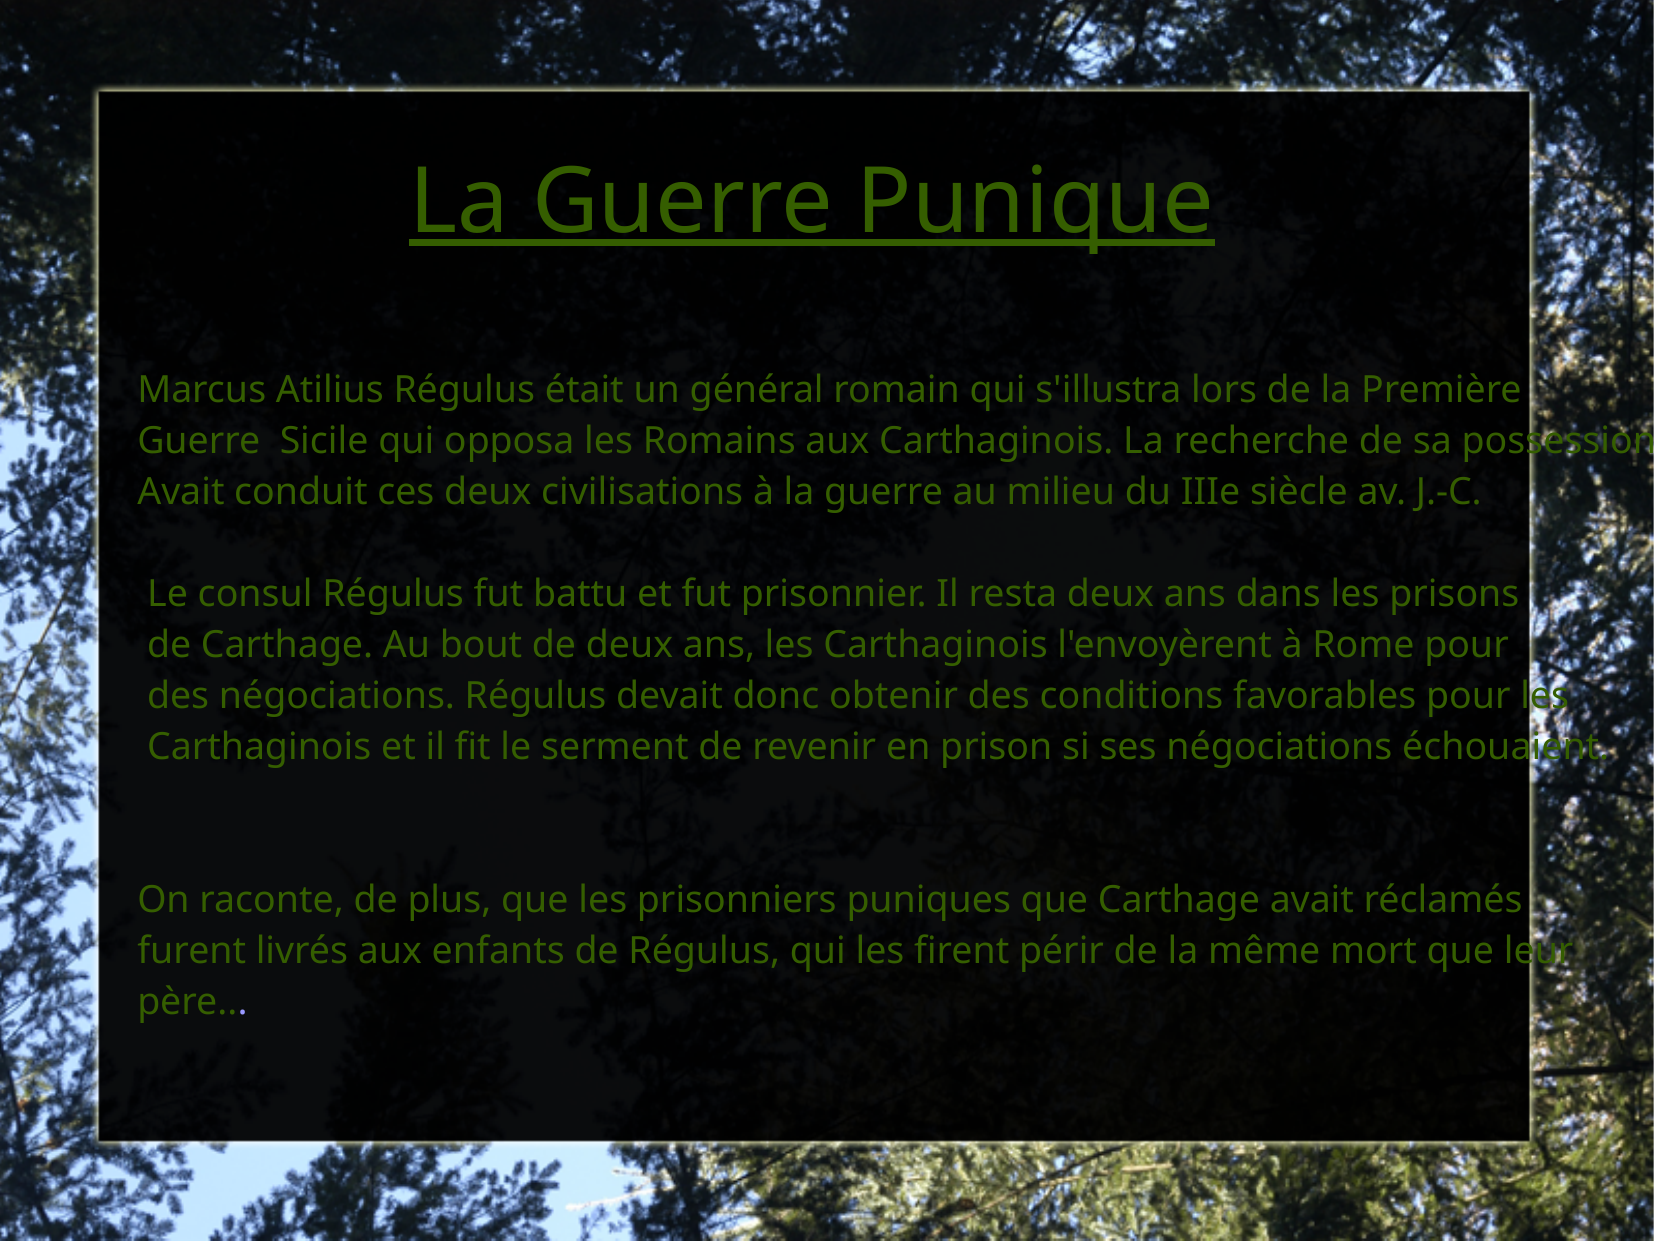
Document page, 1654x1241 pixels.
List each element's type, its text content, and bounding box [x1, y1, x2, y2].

picture [0, 0, 1654, 1241]
title La Guerre Punique [88, 113, 1536, 281]
text_box Marcus Atilius Régulus était un général romain qui s'illustra lors de la Première Guerre Sicile qui opposa les Romains aux Carthaginois. La recherche de sa possession Avait conduit ces deux civilisations à la guerre au milieu du IIIe siècle av. J.-C. Le consul Régulus fut battu et fut prisonnier. Il resta deux ans dans les prisons de Carthage. Au bout de deux ans, les Carthaginois l'envoyèrent à Rome pour des négociations. Régulus devait donc obtenir des conditions favorables pour les Carthaginois et il fit le serment de revenir en prison si ses négociations échouaient. On raconte, de plus, que les prisonniers puniques que Carthage avait réclamés furent livrés aux enfants de Régulus, qui les firent périr de la même mort que leur père... [122, 262, 1654, 1241]
